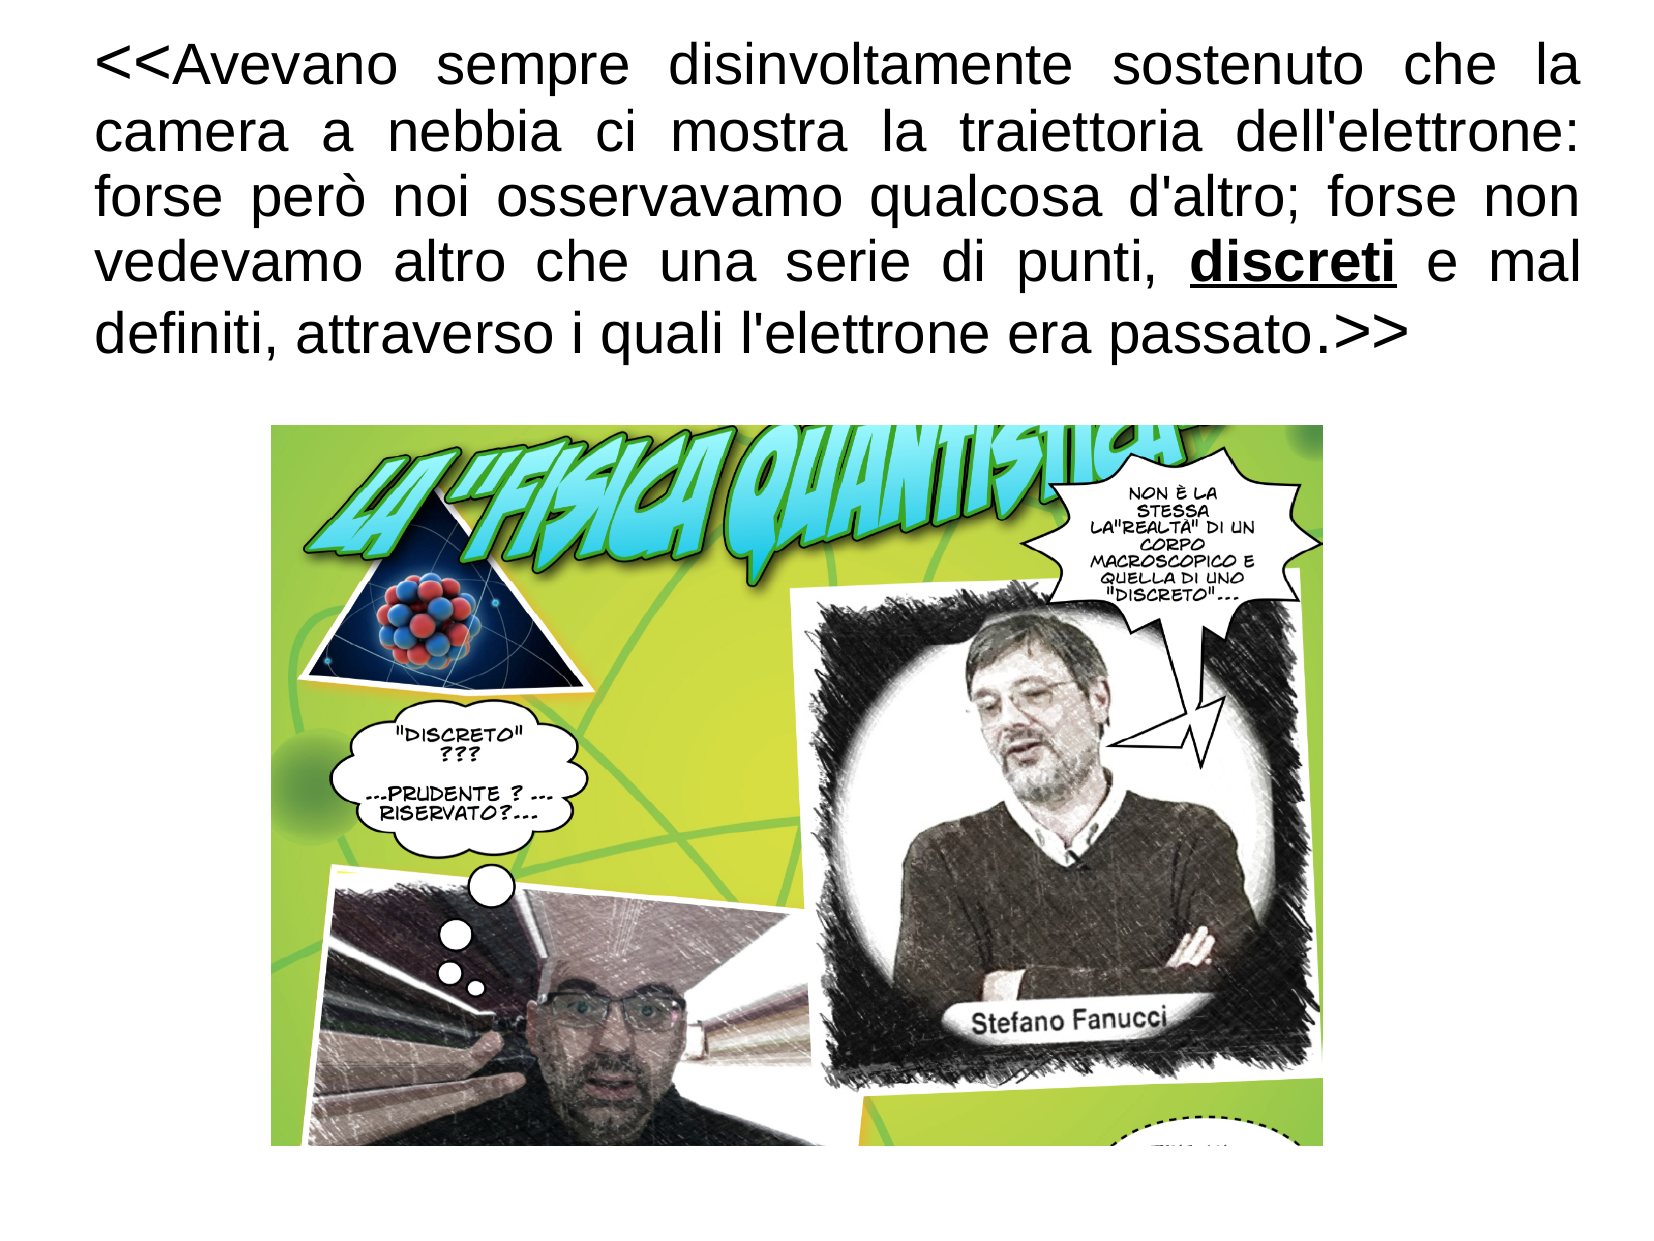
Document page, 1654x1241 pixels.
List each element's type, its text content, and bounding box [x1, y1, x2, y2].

picture [271, 425, 1323, 1146]
list <<Avevano sempre disinvoltamente sostenuto che la camera a nebbia ci mostra la traiettoria dell'elettrone: forse però noi osservavamo qualcosa d'altro; forse non vedevamo altro che una serie di punti, discreti e mal definiti, attraverso i quali l'elettrone era passato.>> [94, 23, 1583, 603]
